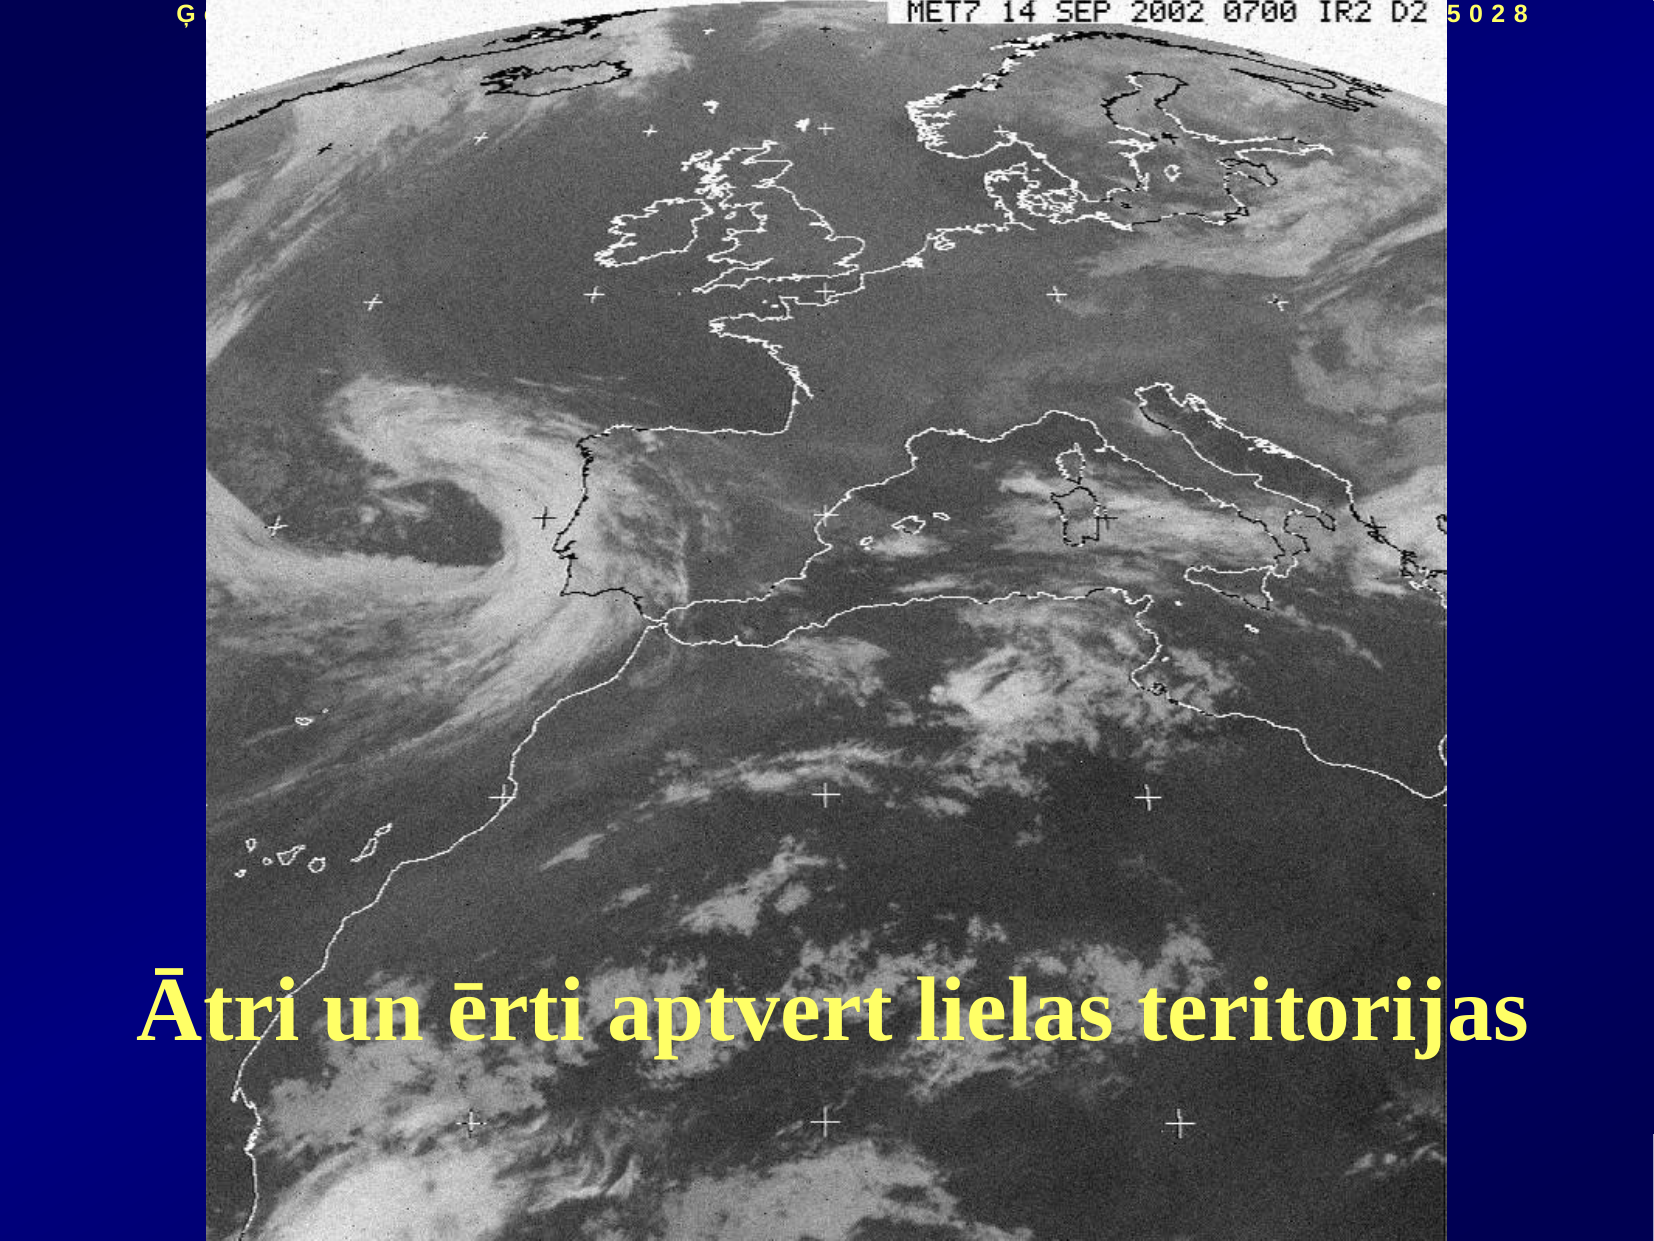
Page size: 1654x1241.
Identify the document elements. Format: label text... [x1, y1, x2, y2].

title Ātri un ērti aptvert lielas teritorijas [128, 902, 1541, 1118]
picture [206, 1118, 1447, 1241]
picture [206, 0, 1447, 902]
